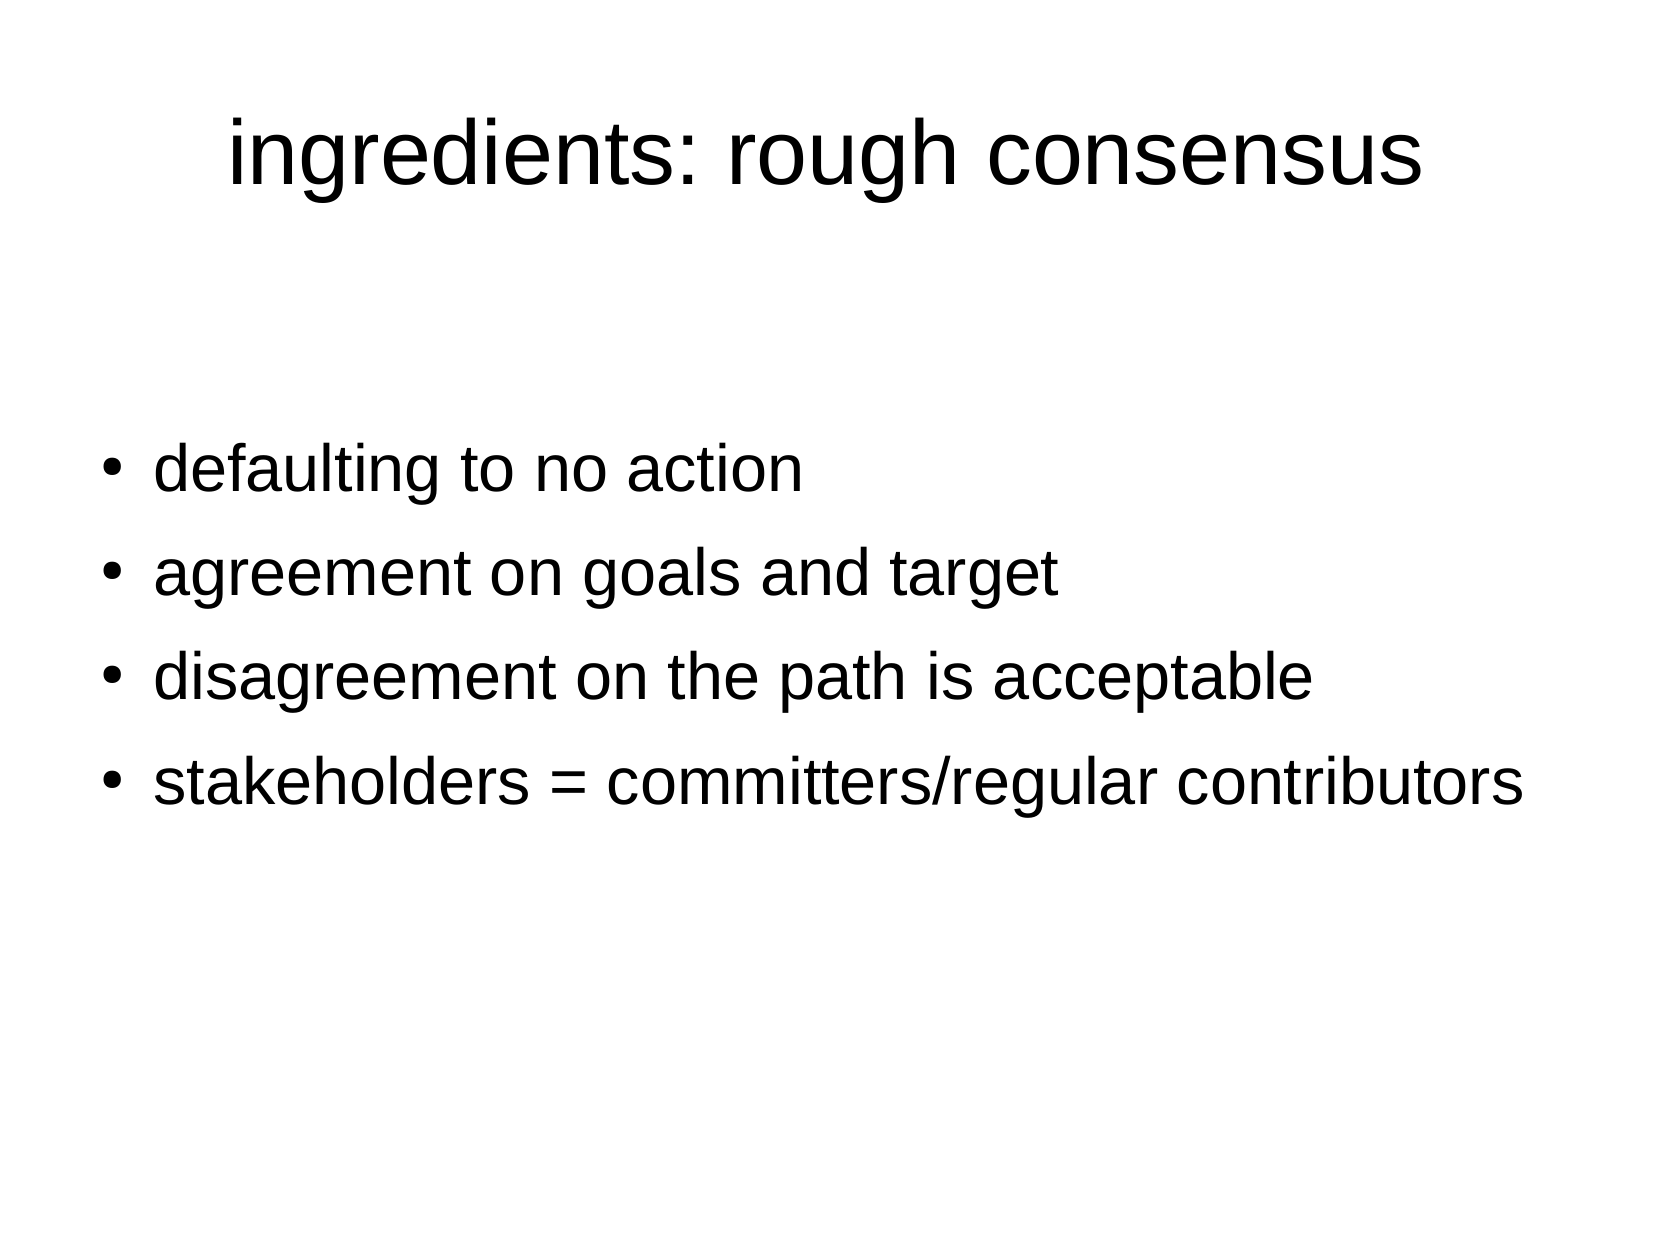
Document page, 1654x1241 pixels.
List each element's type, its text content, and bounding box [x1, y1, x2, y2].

list defaulting to no action agreement on goals and target disagreement on the path is acceptable stakeholders = committers/regular contributors [82, 431, 1571, 1021]
title ingredients: rough consensus [82, 49, 1571, 257]
